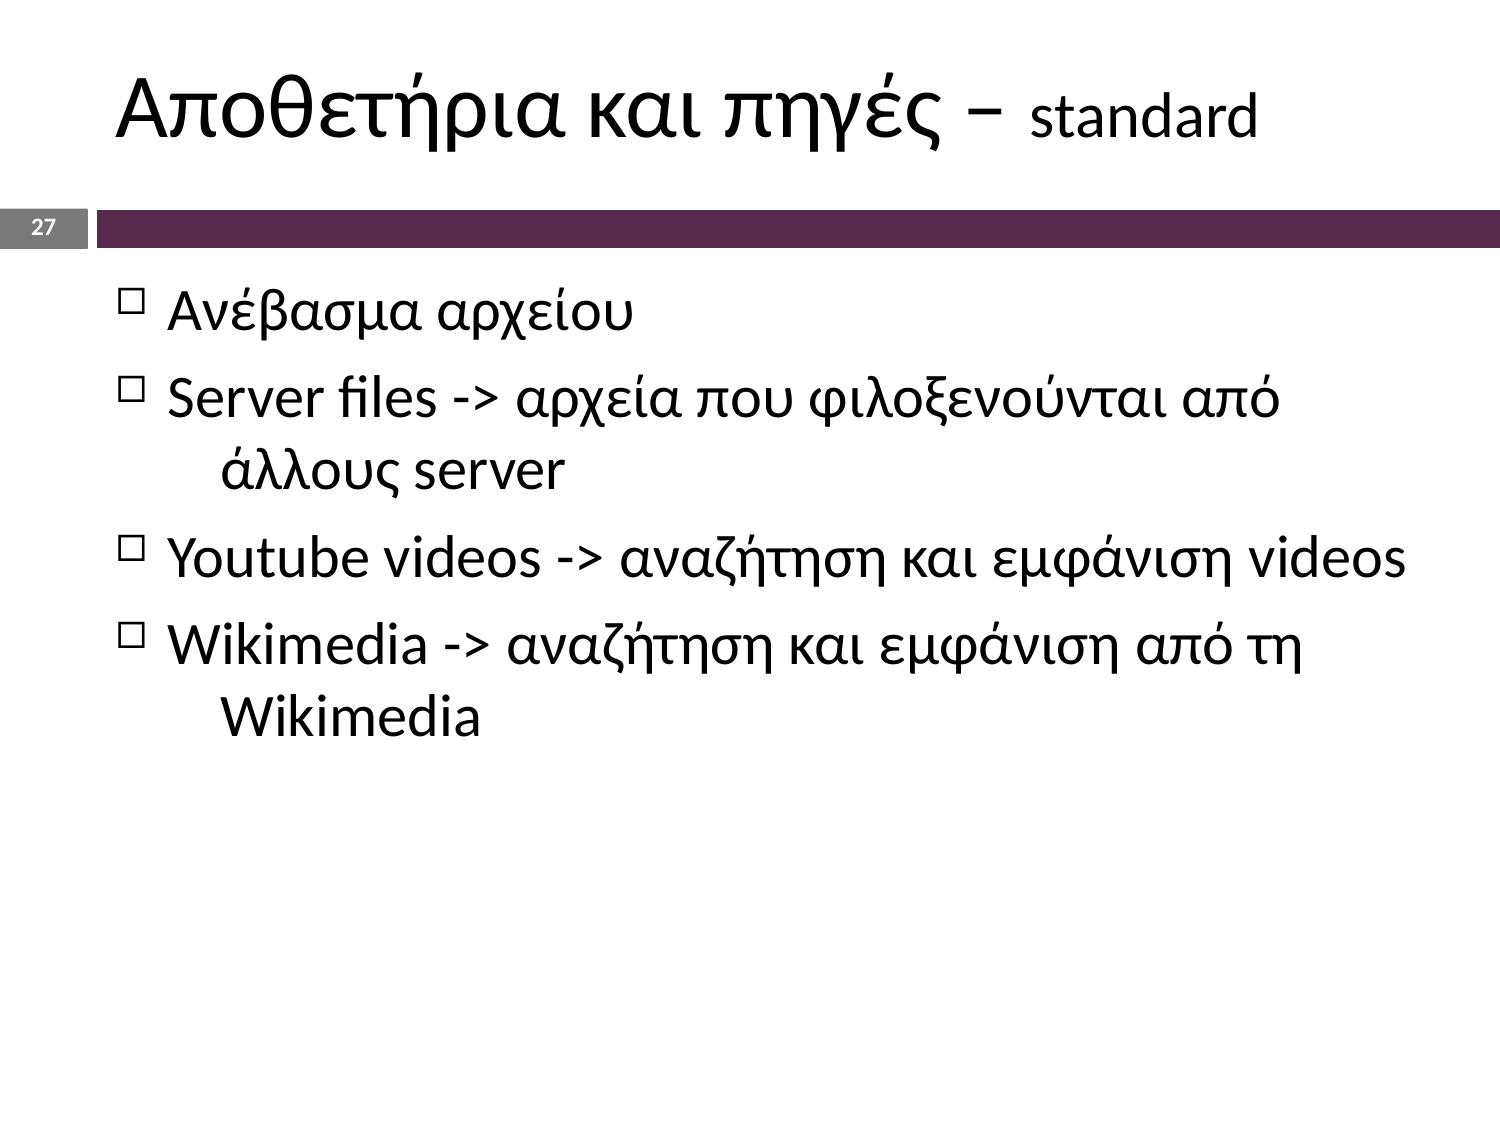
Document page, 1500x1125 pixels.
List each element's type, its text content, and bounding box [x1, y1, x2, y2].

text_box 27 [0, 208, 88, 249]
title Αποθετήρια και πηγές – standard [100, 19, 1438, 182]
list Ανέβασμα αρχείου Server files -> αρχεία που φιλοξενούνται από άλλους server Youtube videos -> αναζήτηση και εμφάνιση videos Wikimedia -> αναζήτηση και εμφάνιση από τη Wikimedia [100, 262, 1438, 1000]
